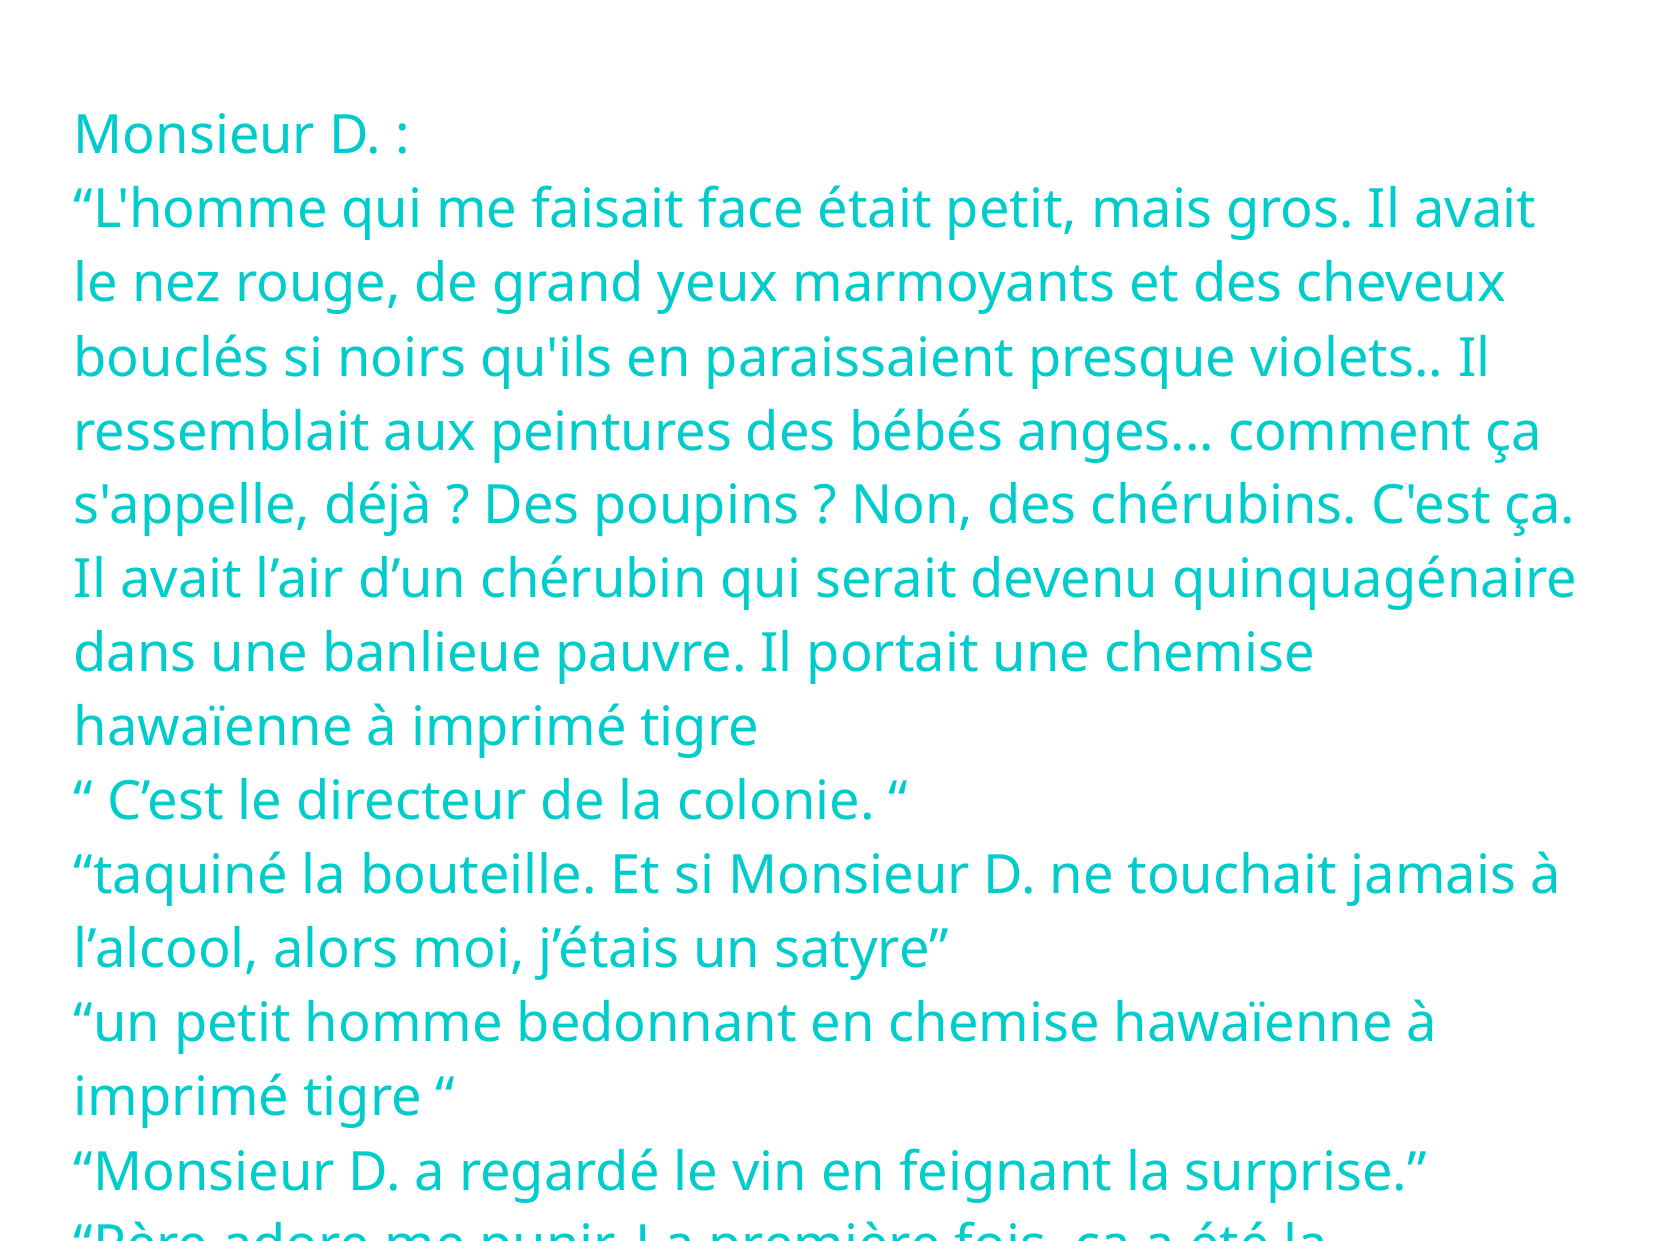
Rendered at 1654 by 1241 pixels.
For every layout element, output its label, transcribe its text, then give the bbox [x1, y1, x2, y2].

text_box Monsieur D. : “L'homme qui me faisait face était petit, mais gros. Il avait le nez rouge, de grand yeux marmoyants et des cheveux bouclés si noirs qu'ils en paraissaient presque violets.. Il ressemblait aux peintures des bébés anges... comment ça s'appelle, déjà ? Des poupins ? Non, des chérubins. C'est ça. Il avait l’air d’un chérubin qui serait devenu quinquagénaire dans une banlieue pauvre. Il portait une chemise hawaïenne à imprimé tigre “ C’est le directeur de la colonie. “ “taquiné la bouteille. Et si Monsieur D. ne touchait jamais à l’alcool, alors moi, j’étais un satyre” “un petit homme bedonnant en chemise hawaïenne à imprimé tigre “ “Monsieur D. a regardé le vin en feignant la surprise.” “Père adore me punir. La première fois, ça a été la Prohibition. Abominable ! Dix années d’horreur totale ! La deuxième fois – faut dire qu’elle était vraiment jolie, j’ai pas pu résister –, la deuxième fois, il m’a envoyé ici. La colline des Sang-Mêlé” [59, 88, 1595, 1152]
